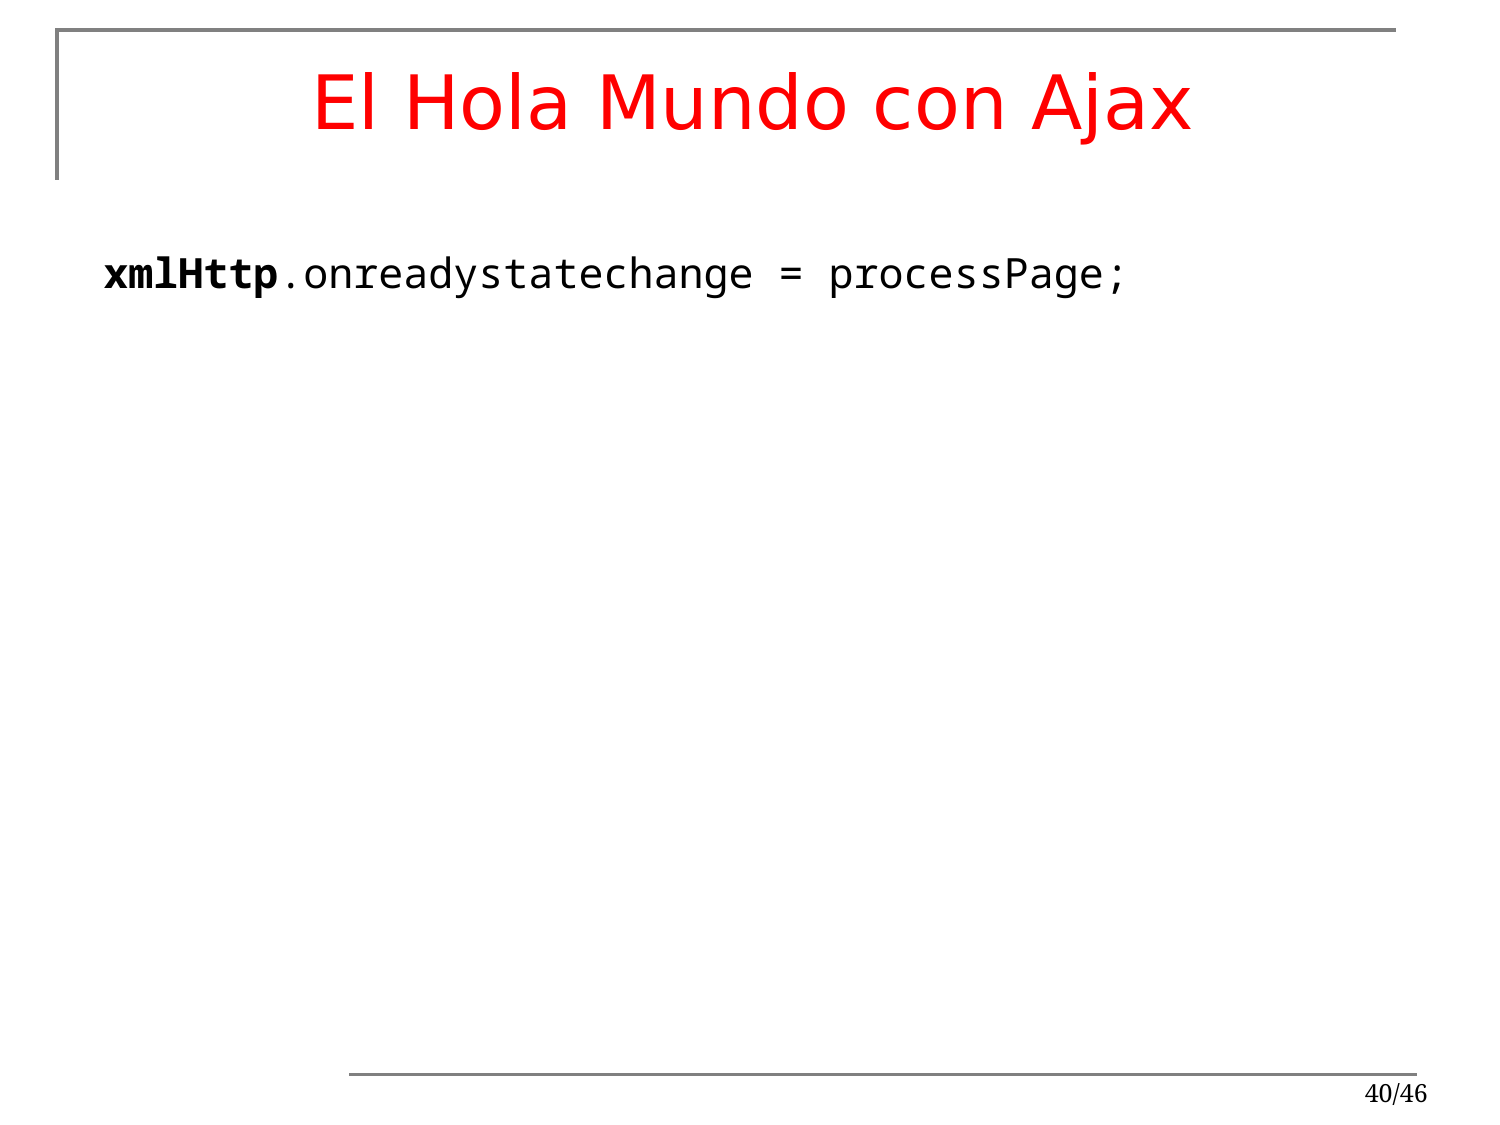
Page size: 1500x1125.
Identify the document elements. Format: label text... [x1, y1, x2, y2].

text_box xmlHttp.onreadystatechange = processPage; [88, 236, 1477, 355]
title El Hola Mundo con Ajax [59, 52, 1447, 155]
